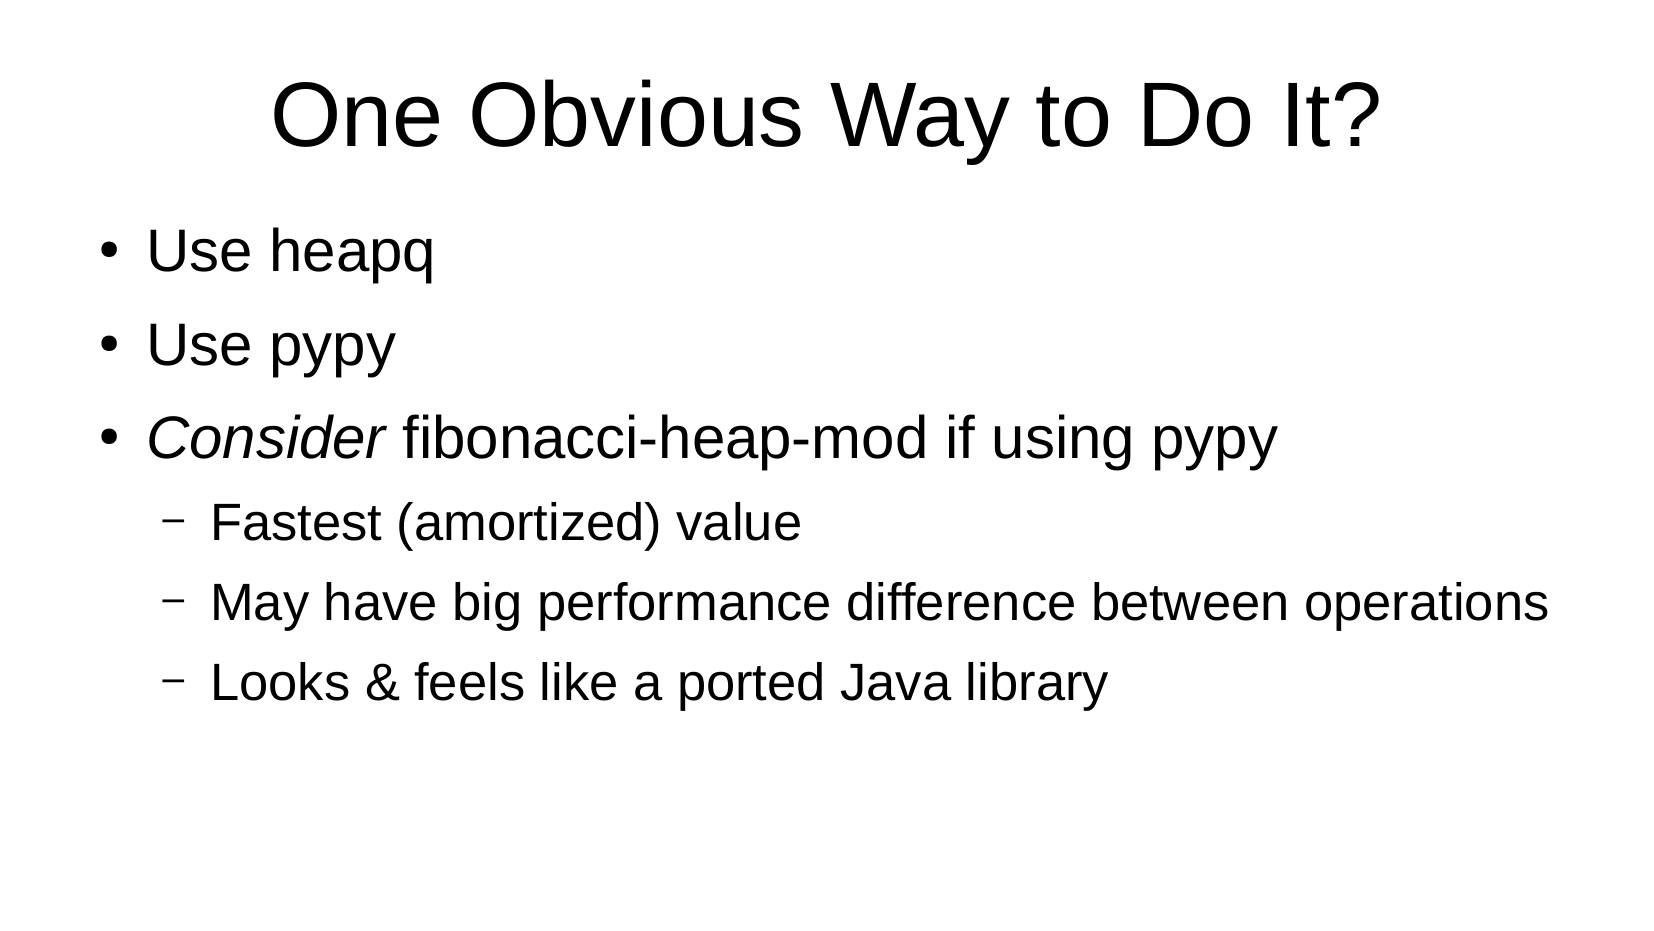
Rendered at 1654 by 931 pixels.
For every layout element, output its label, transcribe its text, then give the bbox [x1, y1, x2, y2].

title One Obvious Way to Do It? [82, 37, 1571, 193]
list Use heapq Use pypy Consider fibonacci-heap-mod if using pypy Fastest (amortized) value May have big performance difference between operations Looks & feels like a ported Java library [82, 217, 1571, 758]
